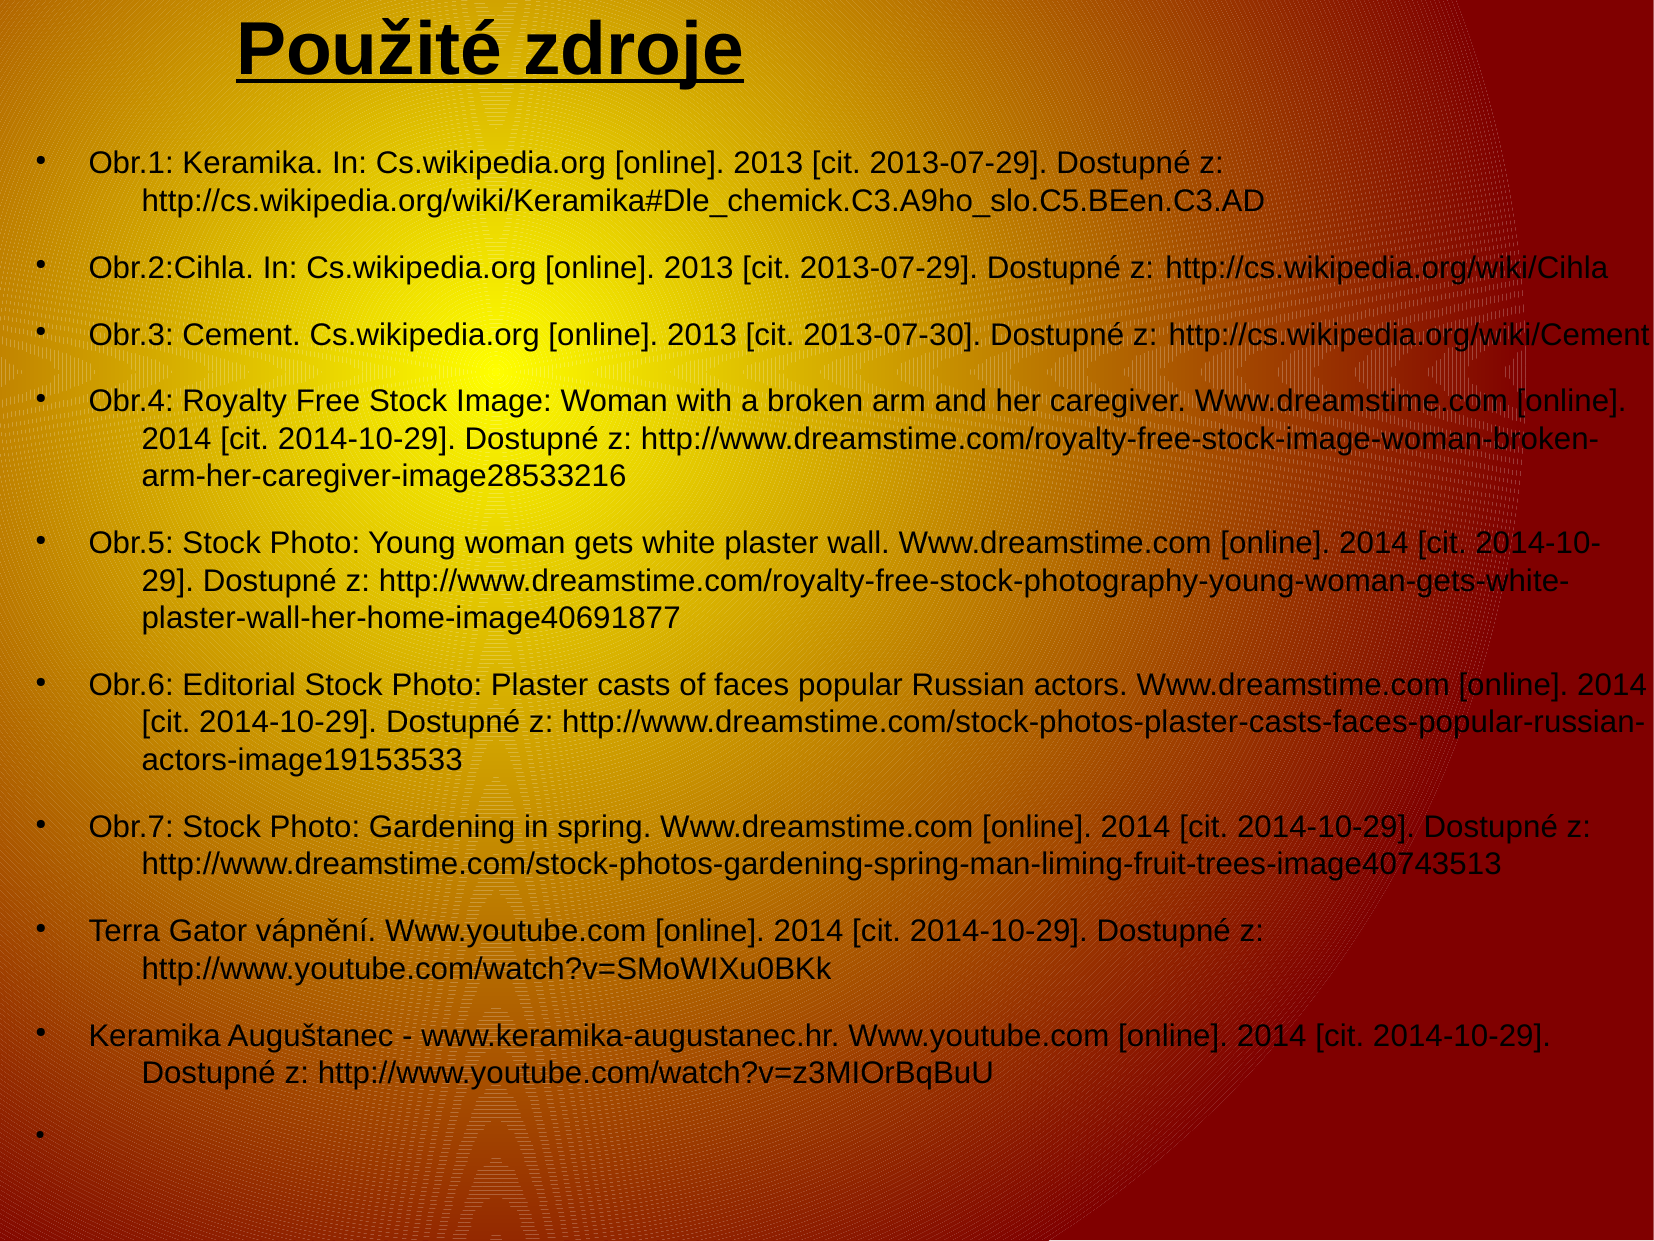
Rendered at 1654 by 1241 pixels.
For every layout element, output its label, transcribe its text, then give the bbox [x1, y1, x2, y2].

title Použité zdroje [236, 0, 1654, 142]
list Obr.1: Keramika. In: Cs.wikipedia.org [online]. 2013 [cit. 2013-07-29]. Dostupné z: http://cs.wikipedia.org/wiki/Keramika#Dle_chemick.C3.A9ho_slo.C5.BEen.C3.AD Obr.2:Cihla. In: Cs.wikipedia.org [online]. 2013 [cit. 2013-07-29]. Dostupné z: http://cs.wikipedia.org/wiki/Cihla Obr.3: Cement. Cs.wikipedia.org [online]. 2013 [cit. 2013-07-30]. Dostupné z: http://cs.wikipedia.org/wiki/Cement Obr.4: Royalty Free Stock Image: Woman with a broken arm and her caregiver. Www.dreamstime.com [online]. 2014 [cit. 2014-10-29]. Dostupné z: http://www.dreamstime.com/royalty-free-stock-image-woman-broken-arm-her-caregiver-image28533216 Obr.5: Stock Photo: Young woman gets white plaster wall. Www.dreamstime.com [online]. 2014 [cit. 2014-10-29]. Dostupné z: http://www.dreamstime.com/royalty-free-stock-photography-young-woman-gets-white-plaster-wall-her-home-image40691877 Obr.6: Editorial Stock Photo: Plaster casts of faces popular Russian actors. Www.dreamstime.com [online]. 2014 [cit. 2014-10-29]. Dostupné z: http://www.dreamstime.com/stock-photos-plaster-casts-faces-popular-russian-actors-image19153533 Obr.7: Stock Photo: Gardening in spring. Www.dreamstime.com [online]. 2014 [cit. 2014-10-29]. Dostupné z: http://www.dreamstime.com/stock-photos-gardening-spring-man-liming-fruit-trees-image40743513 Terra Gator vápnění. Www.youtube.com [online]. 2014 [cit. 2014-10-29]. Dostupné z: http://www.youtube.com/watch?v=SMoWIXu0BKk Keramika Auguštanec - www.keramika-augustanec.hr. Www.youtube.com [online]. 2014 [cit. 2014-10-29]. Dostupné z: http://www.youtube.com/watch?v=z3MIOrBqBuU [0, 142, 1654, 1098]
